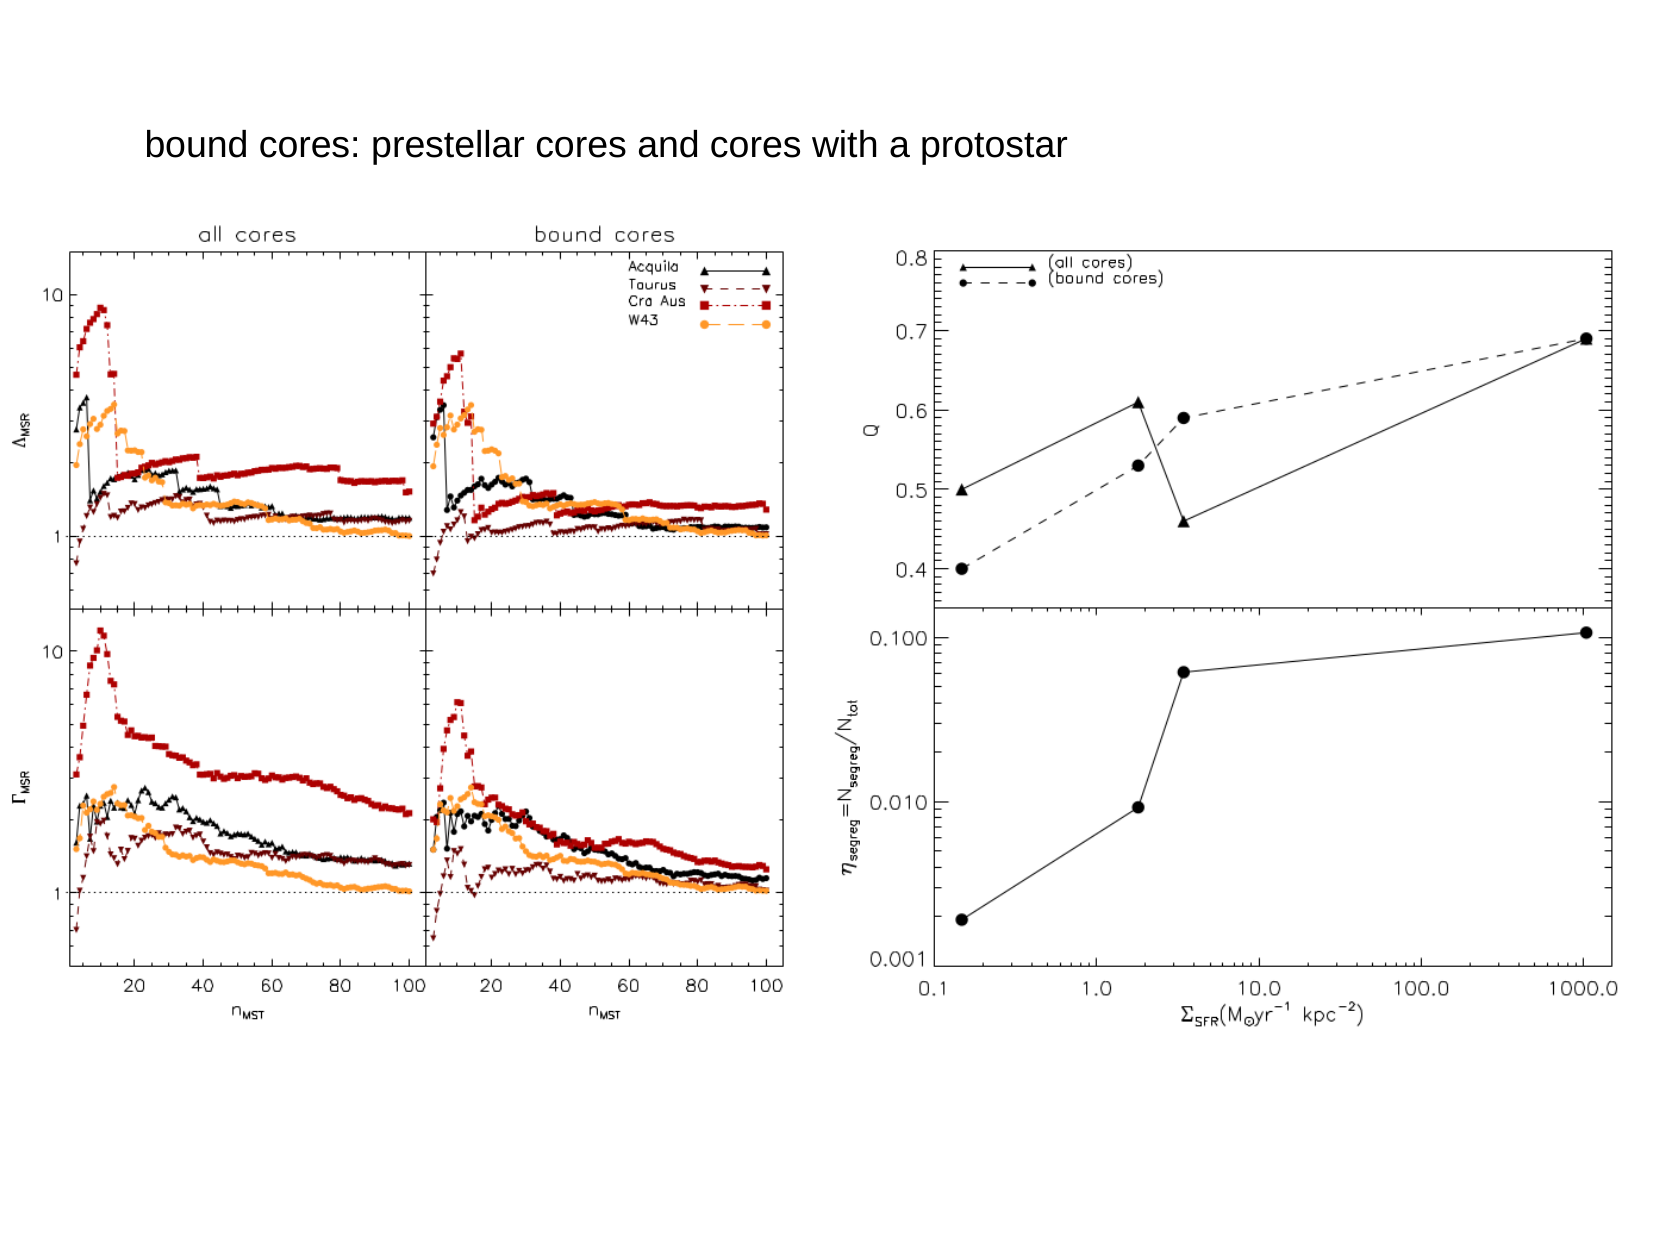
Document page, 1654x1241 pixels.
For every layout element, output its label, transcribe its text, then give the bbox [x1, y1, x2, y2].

text_box bound cores: prestellar cores and cores with a protostar [129, 116, 1536, 249]
picture [5, 211, 1654, 1036]
